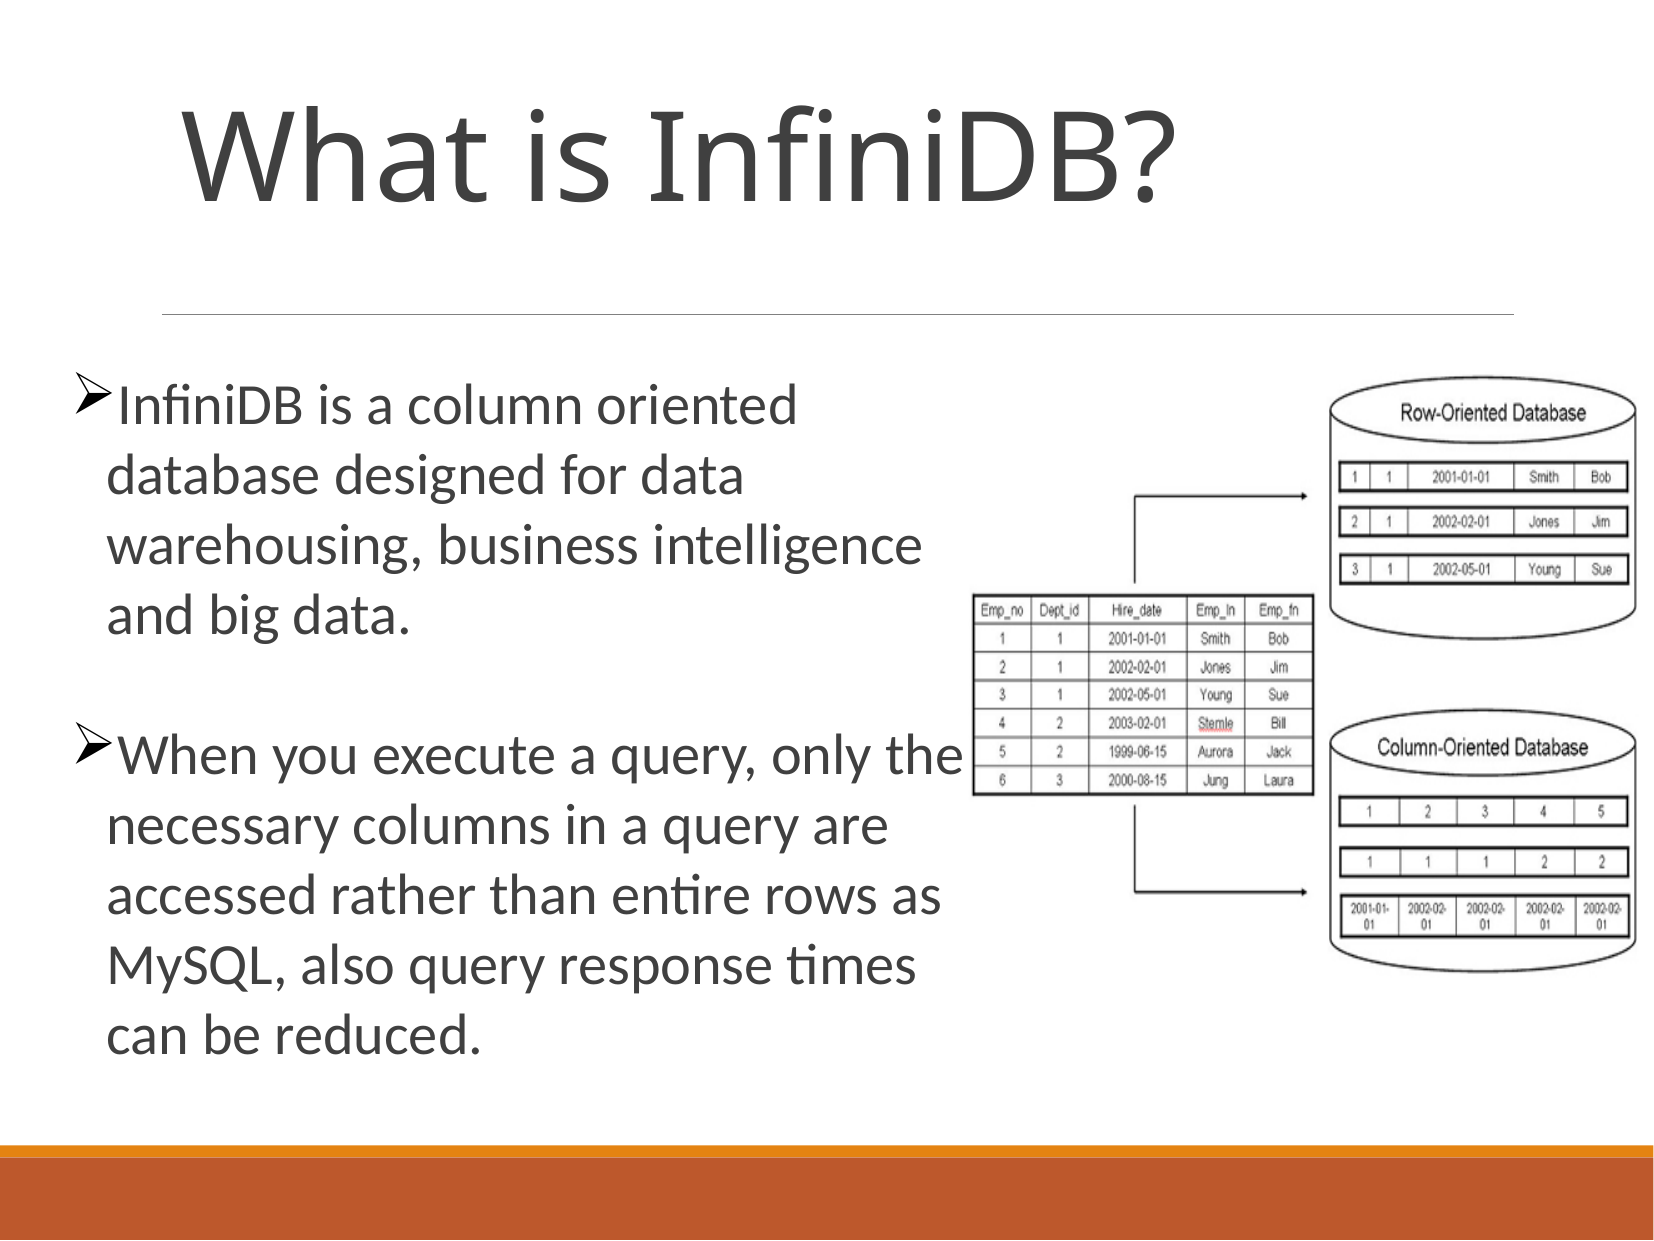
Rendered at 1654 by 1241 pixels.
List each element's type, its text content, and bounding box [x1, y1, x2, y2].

text_box What is InfiniDB? [165, 110, 1489, 235]
text_box InfiniDB is a column oriented database designed for data warehousing, business intelligence and big data. When you execute a query, only the necessary columns in a query are accessed rather than entire rows as MySQL, also query response times can be reduced. [70, 358, 969, 1133]
picture [968, 370, 1642, 993]
